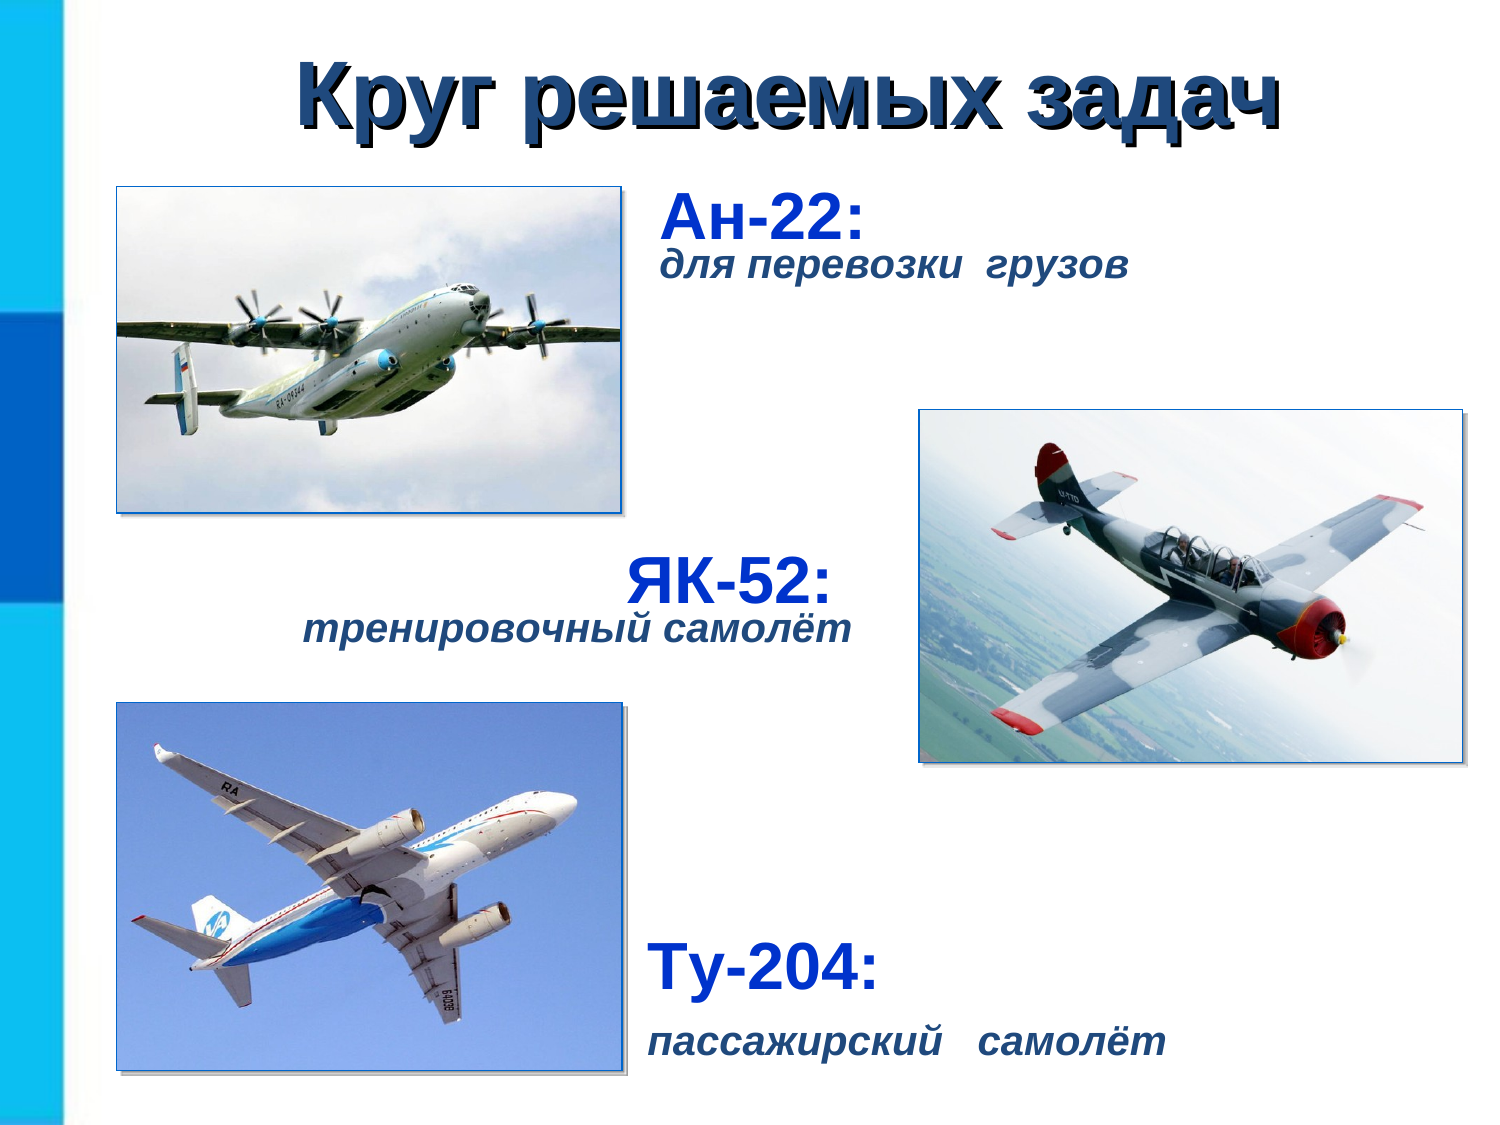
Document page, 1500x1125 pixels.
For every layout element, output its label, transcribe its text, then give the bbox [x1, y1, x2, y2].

text_box ЯК-52: тренировочный самолёт [275, 550, 868, 658]
title Круг решаемых задач [194, 11, 1364, 166]
picture [0, 0, 1500, 1125]
text_box Ан-22: для перевозки грузов [644, 187, 1172, 294]
text_box Ту-204: пассажирский самолёт [632, 937, 1218, 1070]
